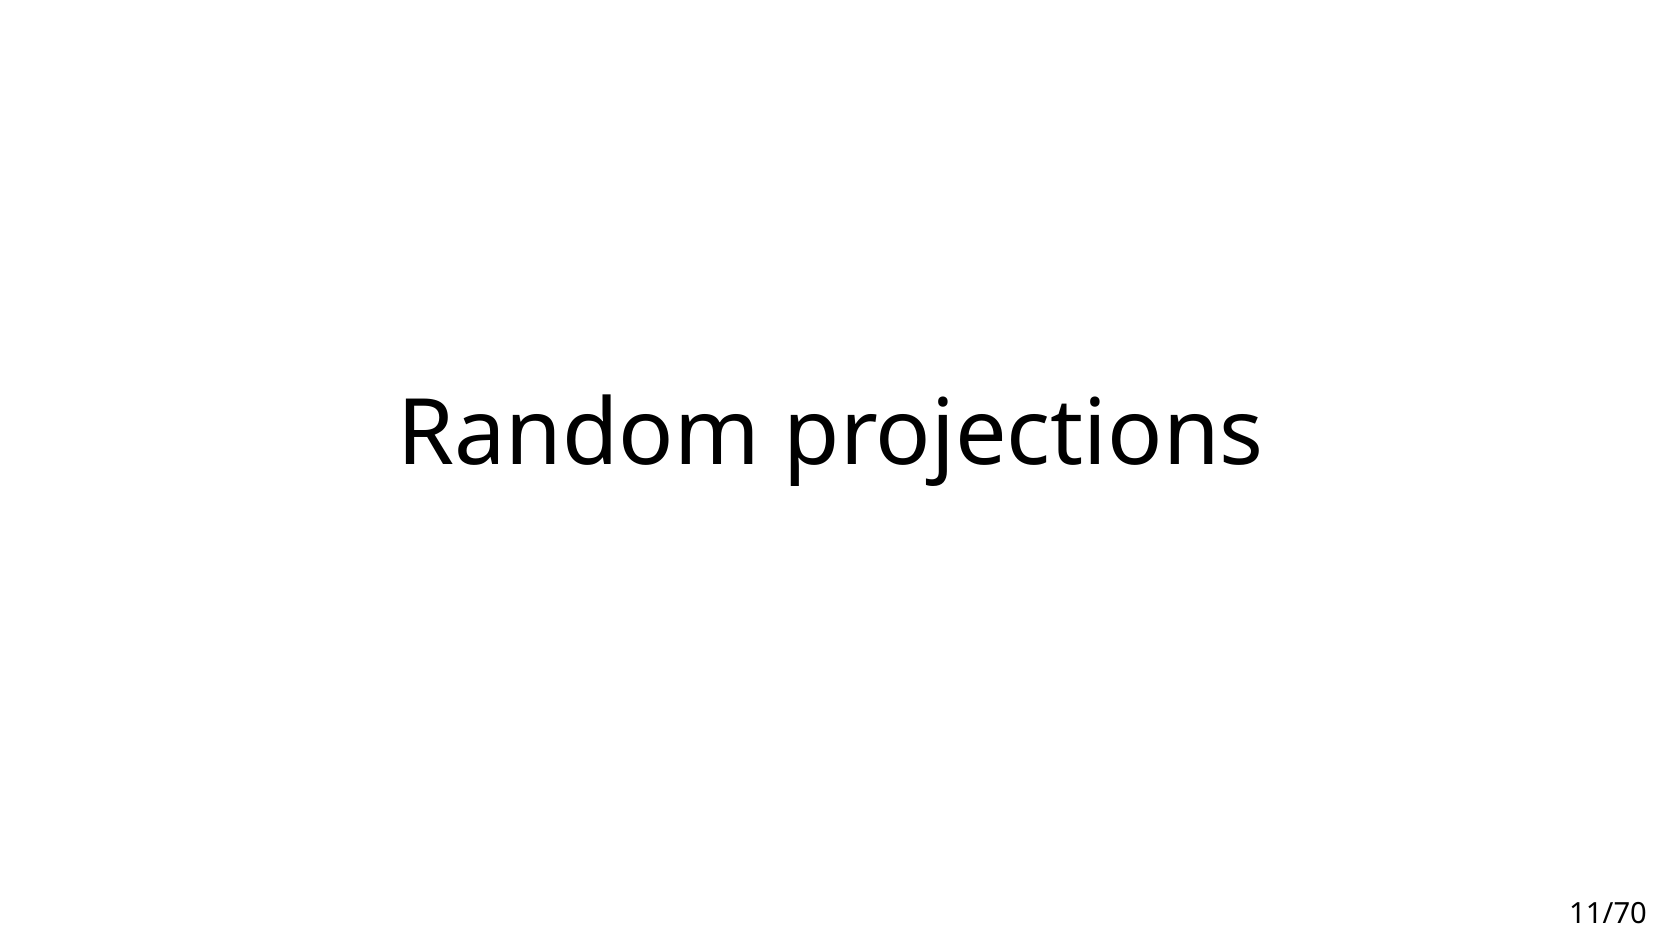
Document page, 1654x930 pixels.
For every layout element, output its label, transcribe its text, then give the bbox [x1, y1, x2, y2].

title Random projections [86, 325, 1576, 533]
